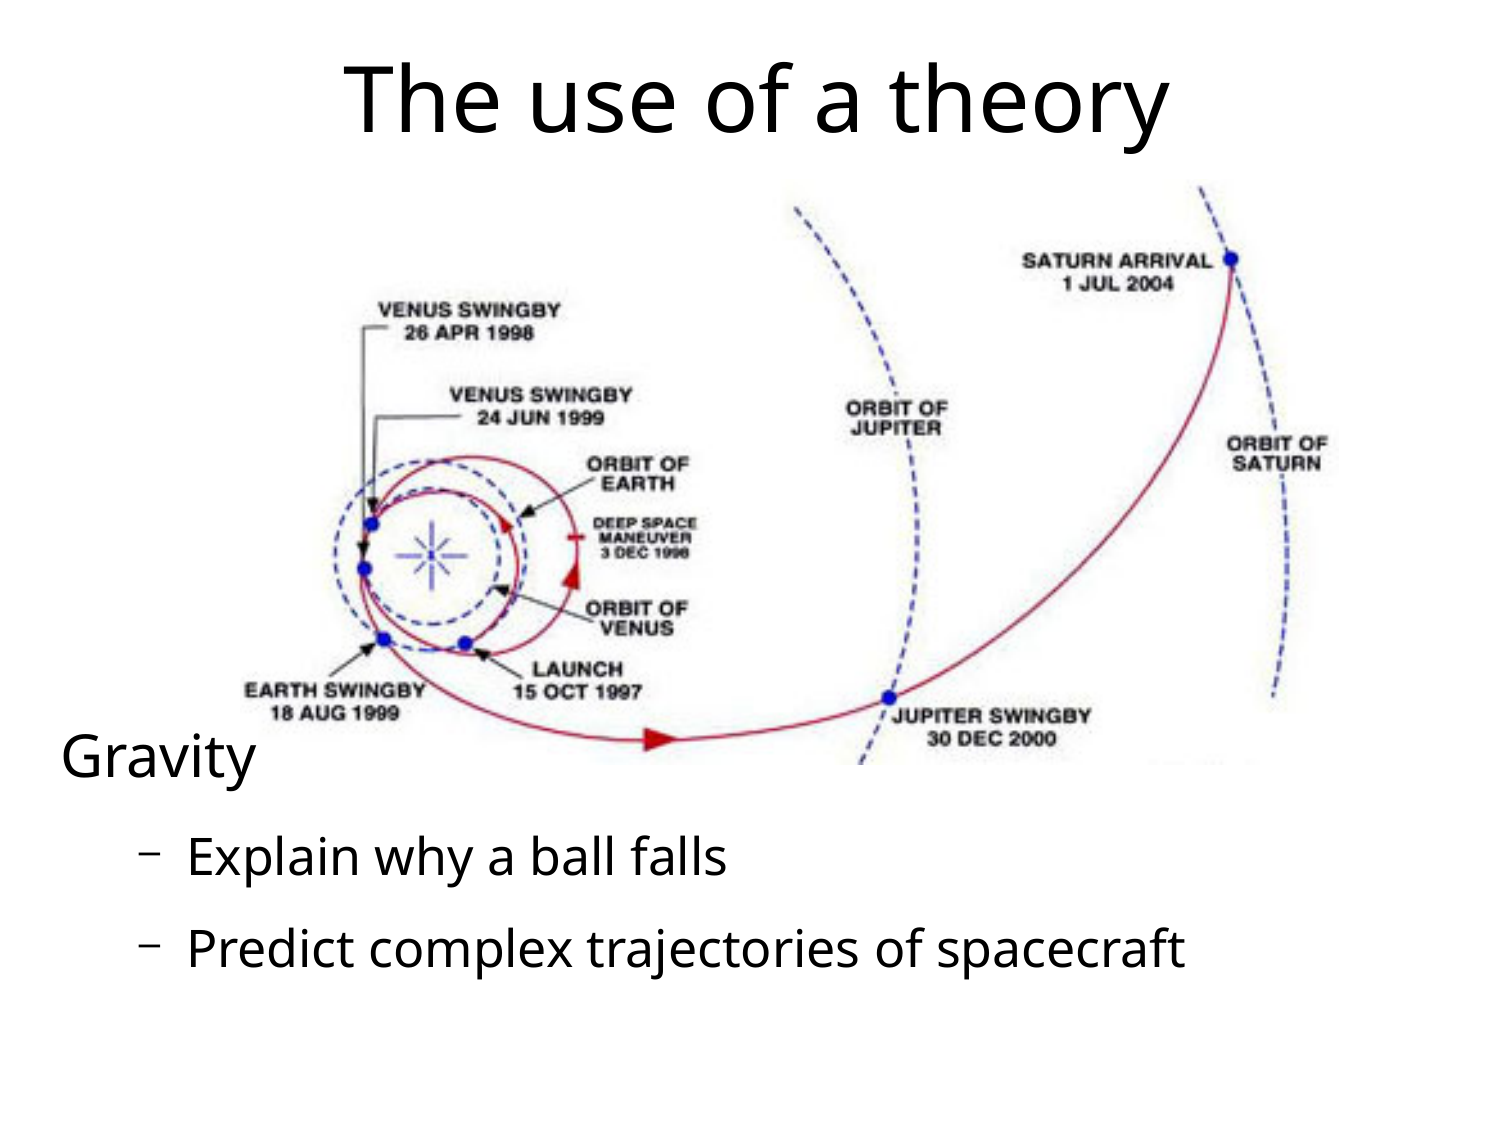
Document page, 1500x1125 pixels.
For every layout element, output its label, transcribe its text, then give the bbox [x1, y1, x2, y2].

title The use of a theory [60, 43, 1456, 152]
list Gravity Explain why a ball falls Predict complex trajectories of spacecraft [60, 179, 1456, 991]
